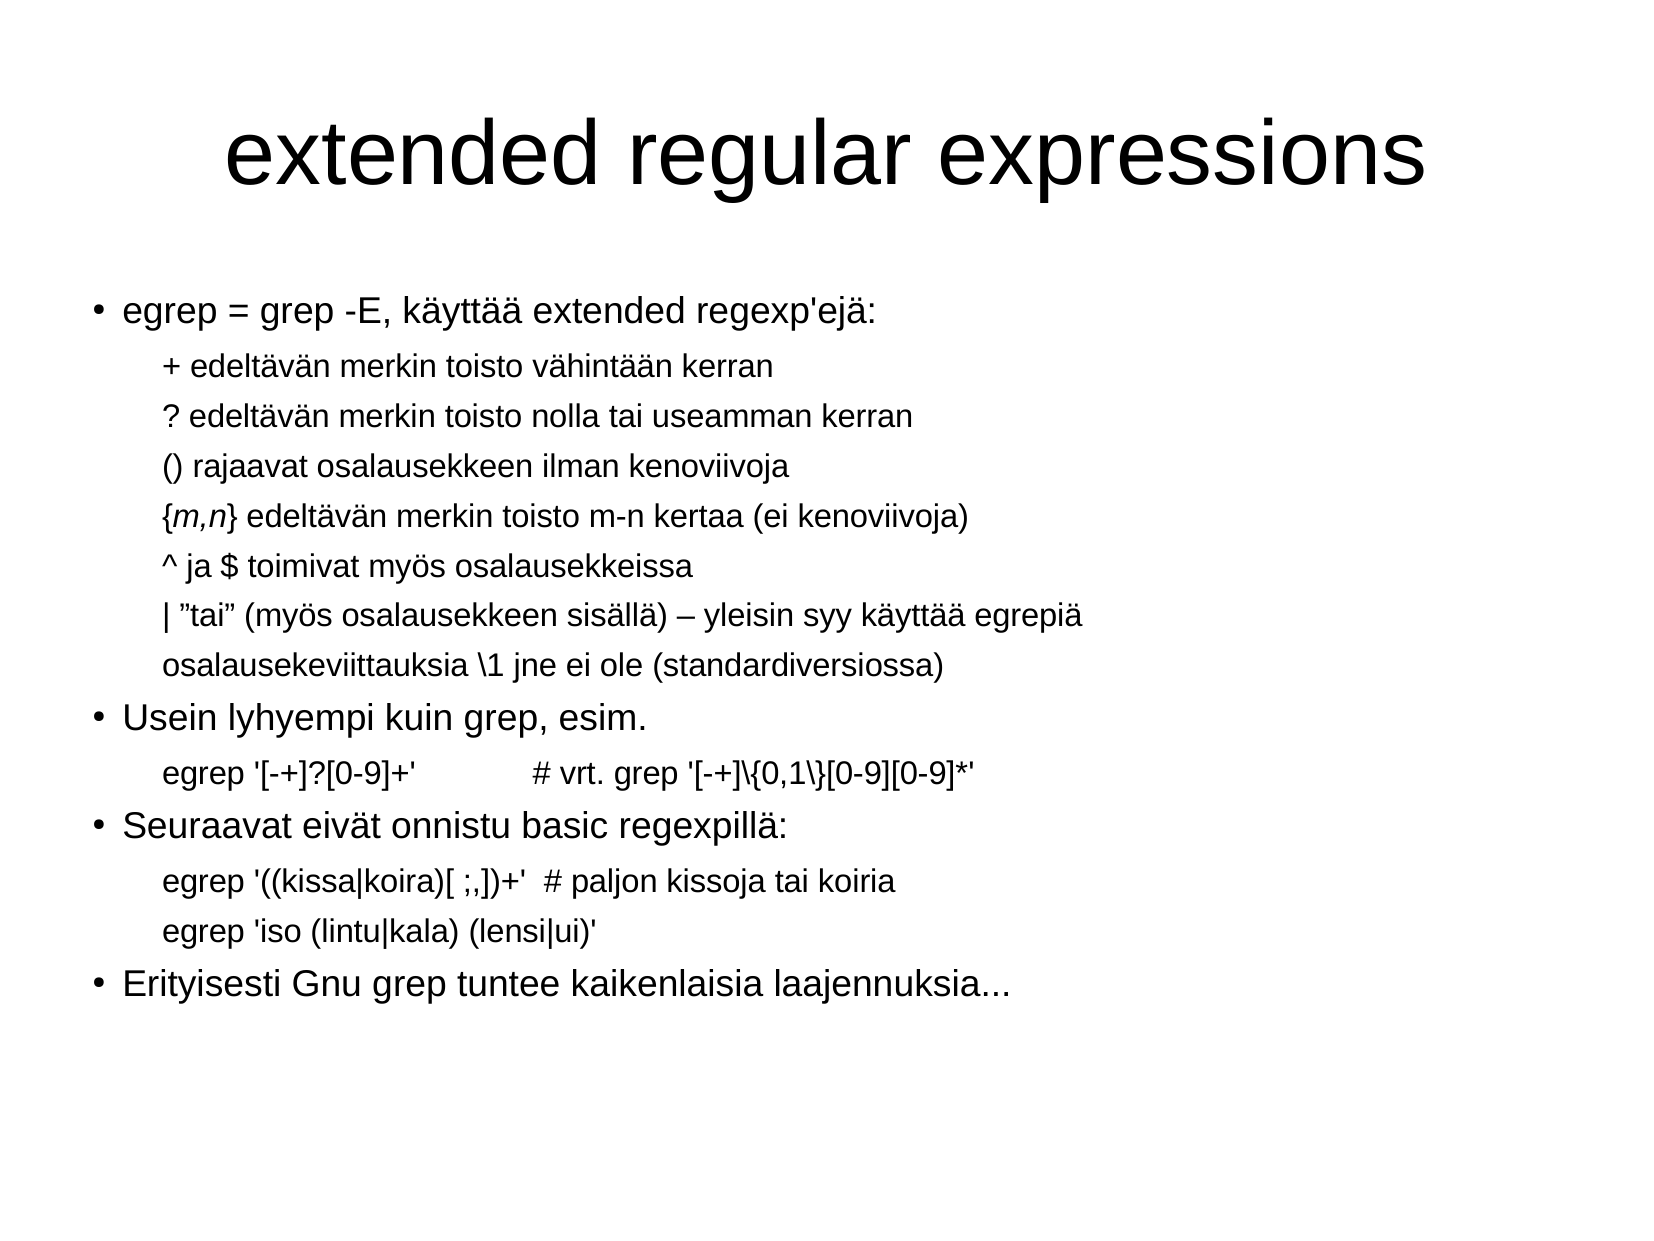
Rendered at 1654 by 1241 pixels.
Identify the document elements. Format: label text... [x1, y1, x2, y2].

title extended regular expressions [82, 49, 1571, 257]
list egrep = grep -E, käyttää extended regexp'ejä: + edeltävän merkin toisto vähintään kerran ? edeltävän merkin toisto nolla tai useamman kerran () rajaavat osalausekkeen ilman kenoviivoja {m,n} edeltävän merkin toisto m-n kertaa (ei kenoviivoja) ^ ja $ toimivat myös osalausekkeissa | ”tai” (myös osalausekkeen sisällä) – yleisin syy käyttää egrepiä osalausekeviittauksia \1 jne ei ole (standardiversiossa) Usein lyhyempi kuin grep, esim. egrep '[-+]?[0-9]+' # vrt. grep '[-+]\{0,1\}[0-9][0-9]*' Seuraavat eivät onnistu basic regexpillä: egrep '((kissa|koira)[ ;,])+' # paljon kissoja tai koiria egrep 'iso (lintu|kala) (lensi|ui)' Erityisesti Gnu grep tuntee kaikenlaisia laajennuksia... [82, 290, 1571, 1010]
